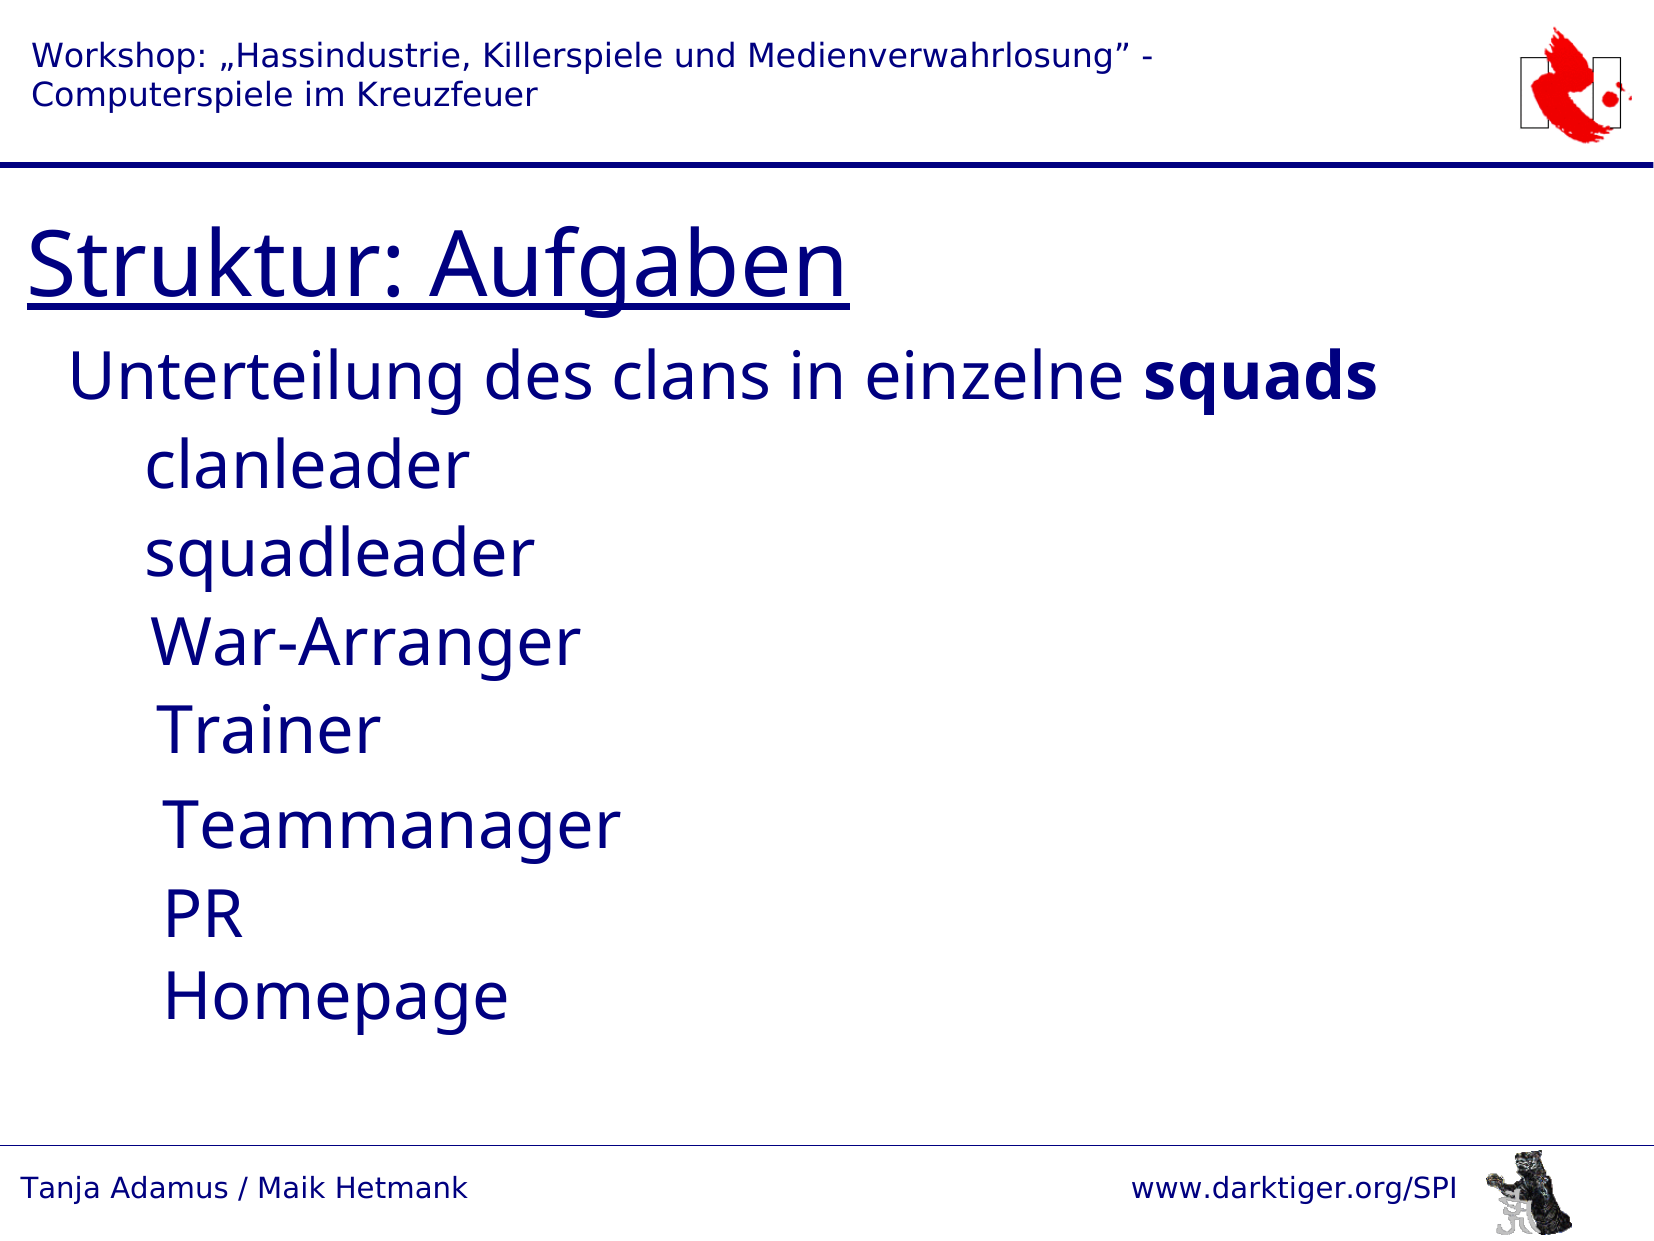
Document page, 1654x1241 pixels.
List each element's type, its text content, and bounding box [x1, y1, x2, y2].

text_box Teammanager [147, 769, 739, 858]
text_box Unterteilung des clans in einzelne squads [53, 320, 1530, 417]
picture [1486, 1150, 1572, 1235]
text_box squadleader [129, 498, 1607, 594]
text_box PR [147, 858, 739, 941]
picture [1503, 16, 1632, 148]
text_box War-Arranger [135, 586, 638, 683]
text_box Trainer [141, 675, 644, 772]
text_box Struktur: Aufgaben [11, 190, 1459, 318]
text_box Workshop: „Hassindustrie, Killerspiele und Medienverwahrlosung” - Computerspiele im Kreuzfeuer [16, 29, 1418, 178]
text_box Homepage [147, 941, 739, 1038]
text_box clanleader [129, 409, 1607, 498]
